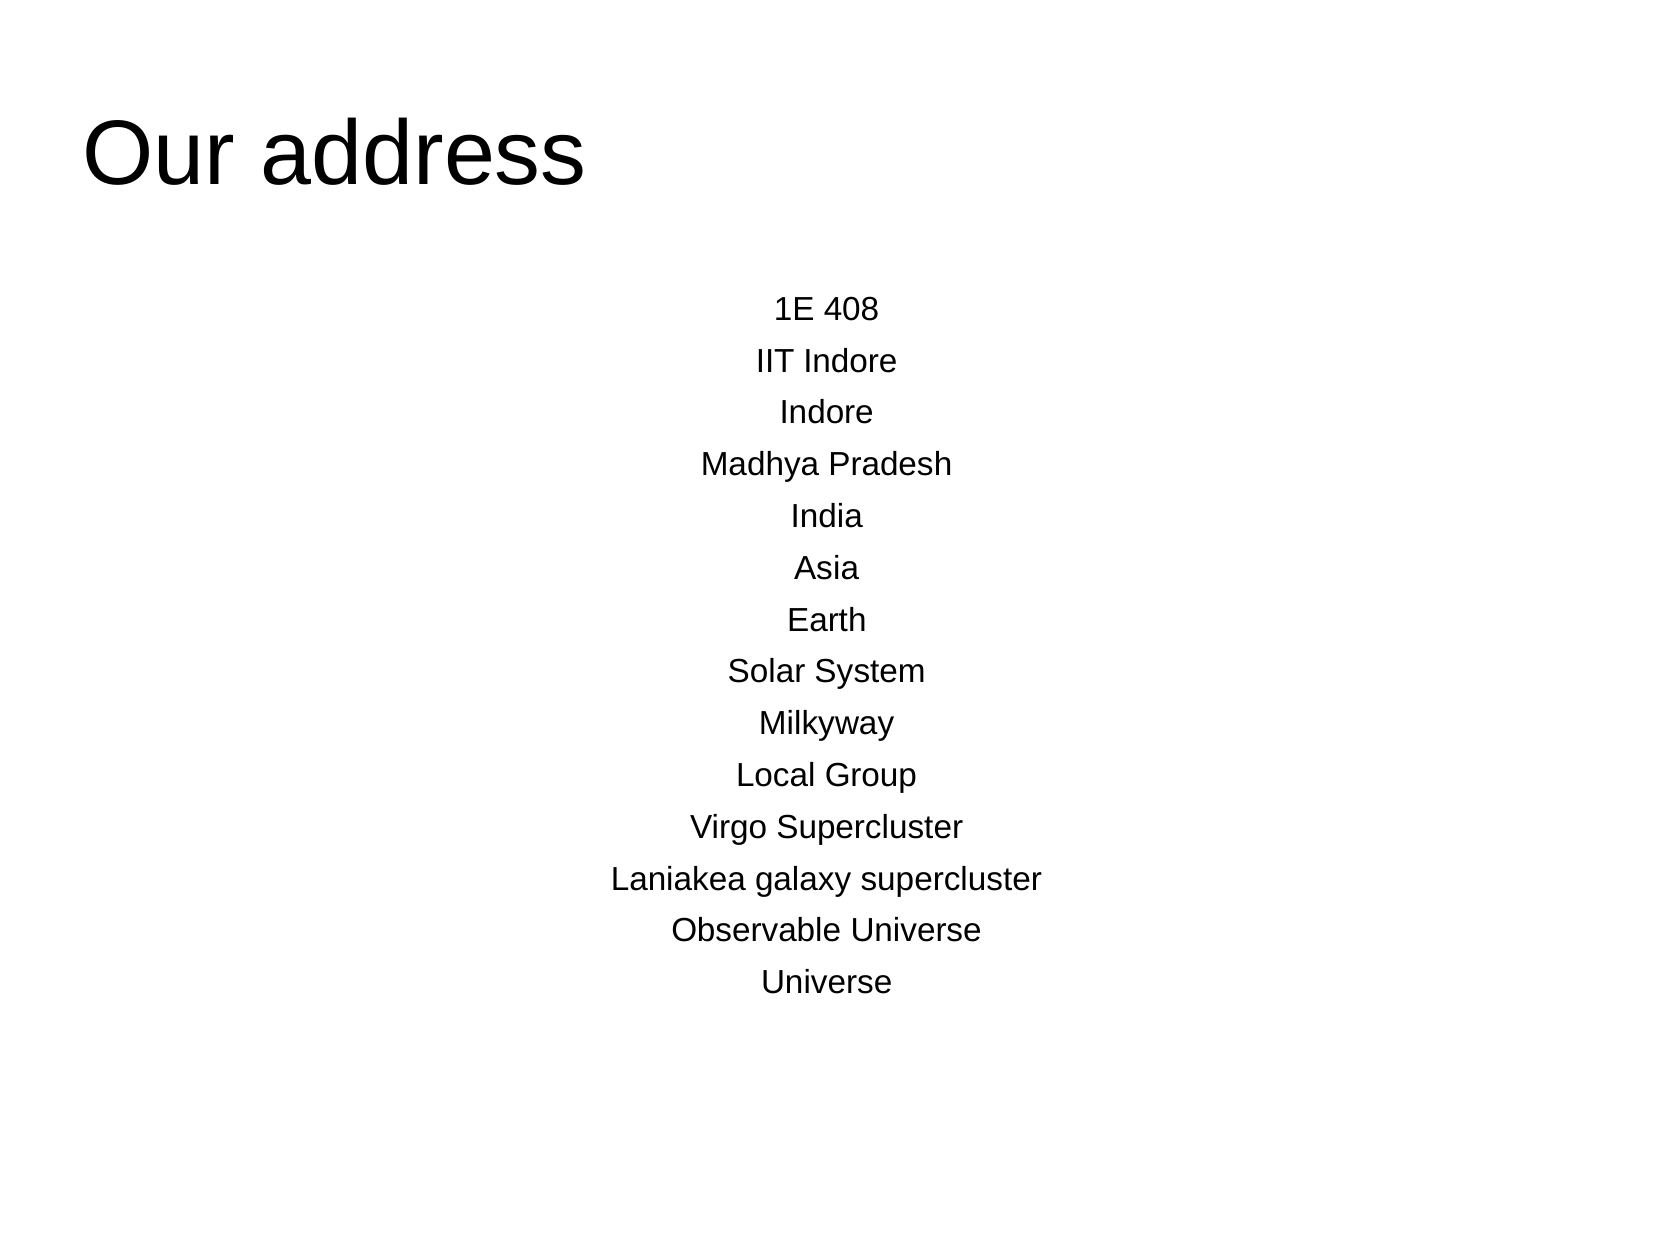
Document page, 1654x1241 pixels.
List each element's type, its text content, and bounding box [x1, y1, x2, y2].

title Our address [82, 49, 1571, 257]
text_box [82, 290, 1571, 1141]
